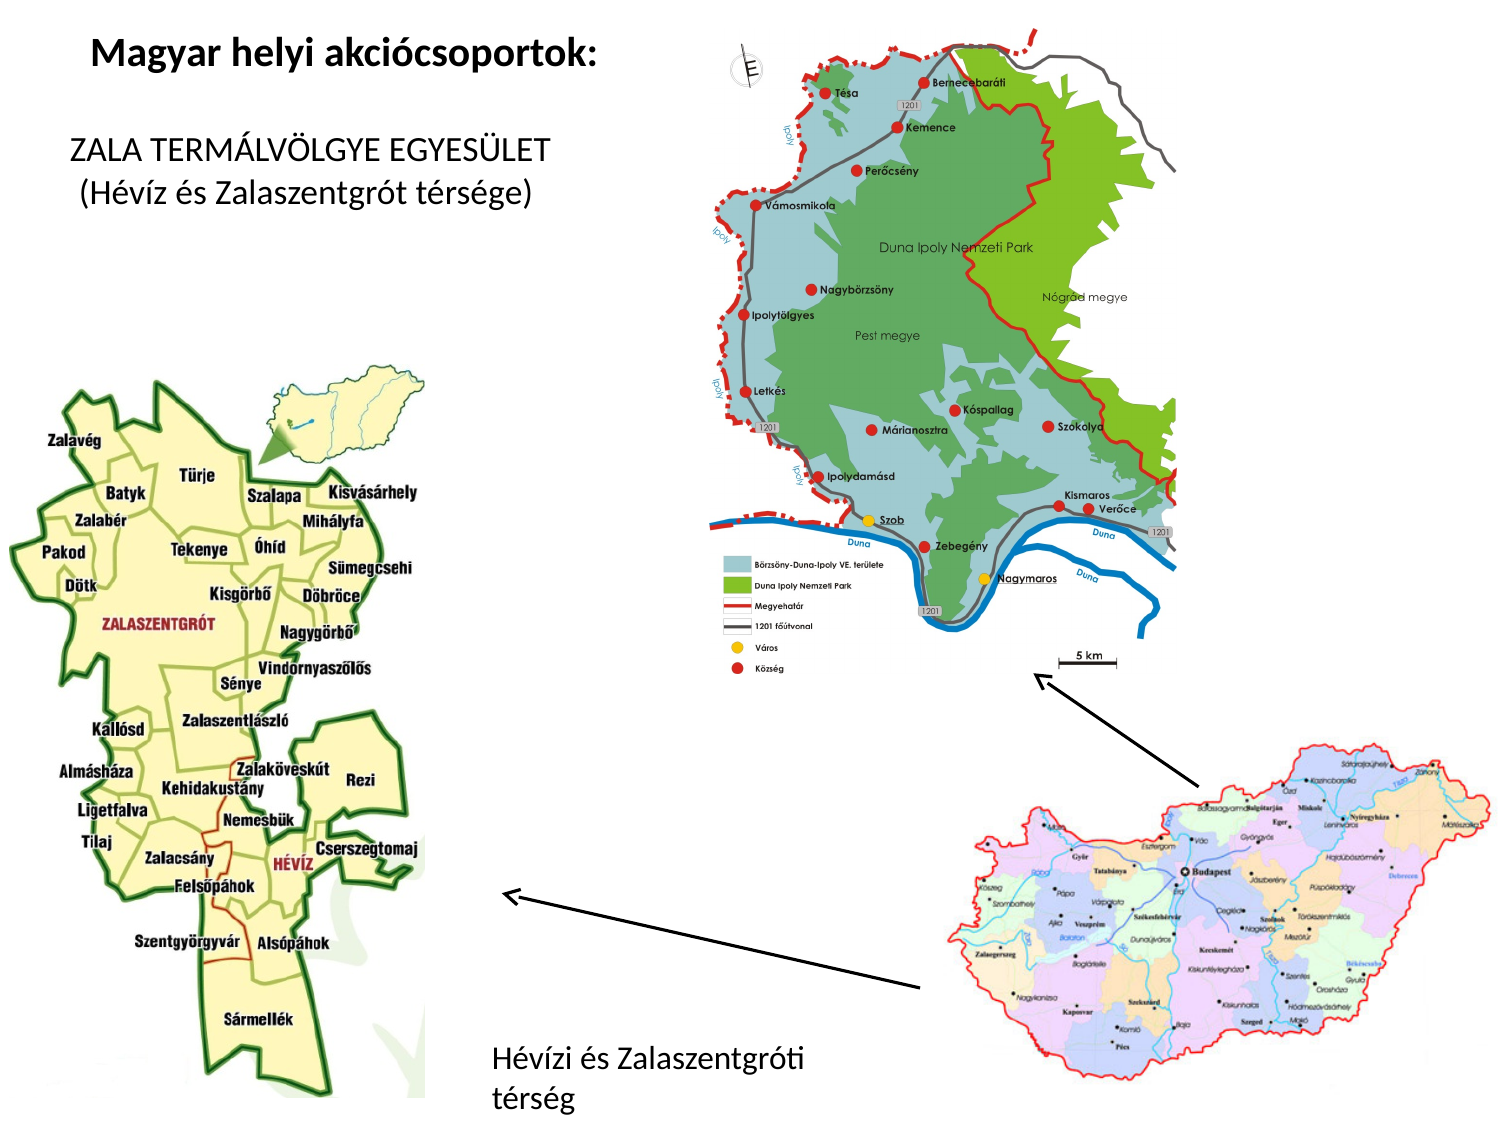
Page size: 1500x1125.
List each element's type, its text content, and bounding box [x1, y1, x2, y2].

picture [709, 28, 1177, 674]
text_box Magyar helyi akciócsoportok: [75, 17, 616, 83]
text_box Hévízi és Zalaszentgróti térség [477, 1028, 879, 1124]
picture [9, 364, 425, 1098]
text_box Zala Termálvölgye Egyesület (Hévíz és Zalaszentgrót térsége) [54, 118, 566, 219]
picture [924, 727, 1500, 1098]
